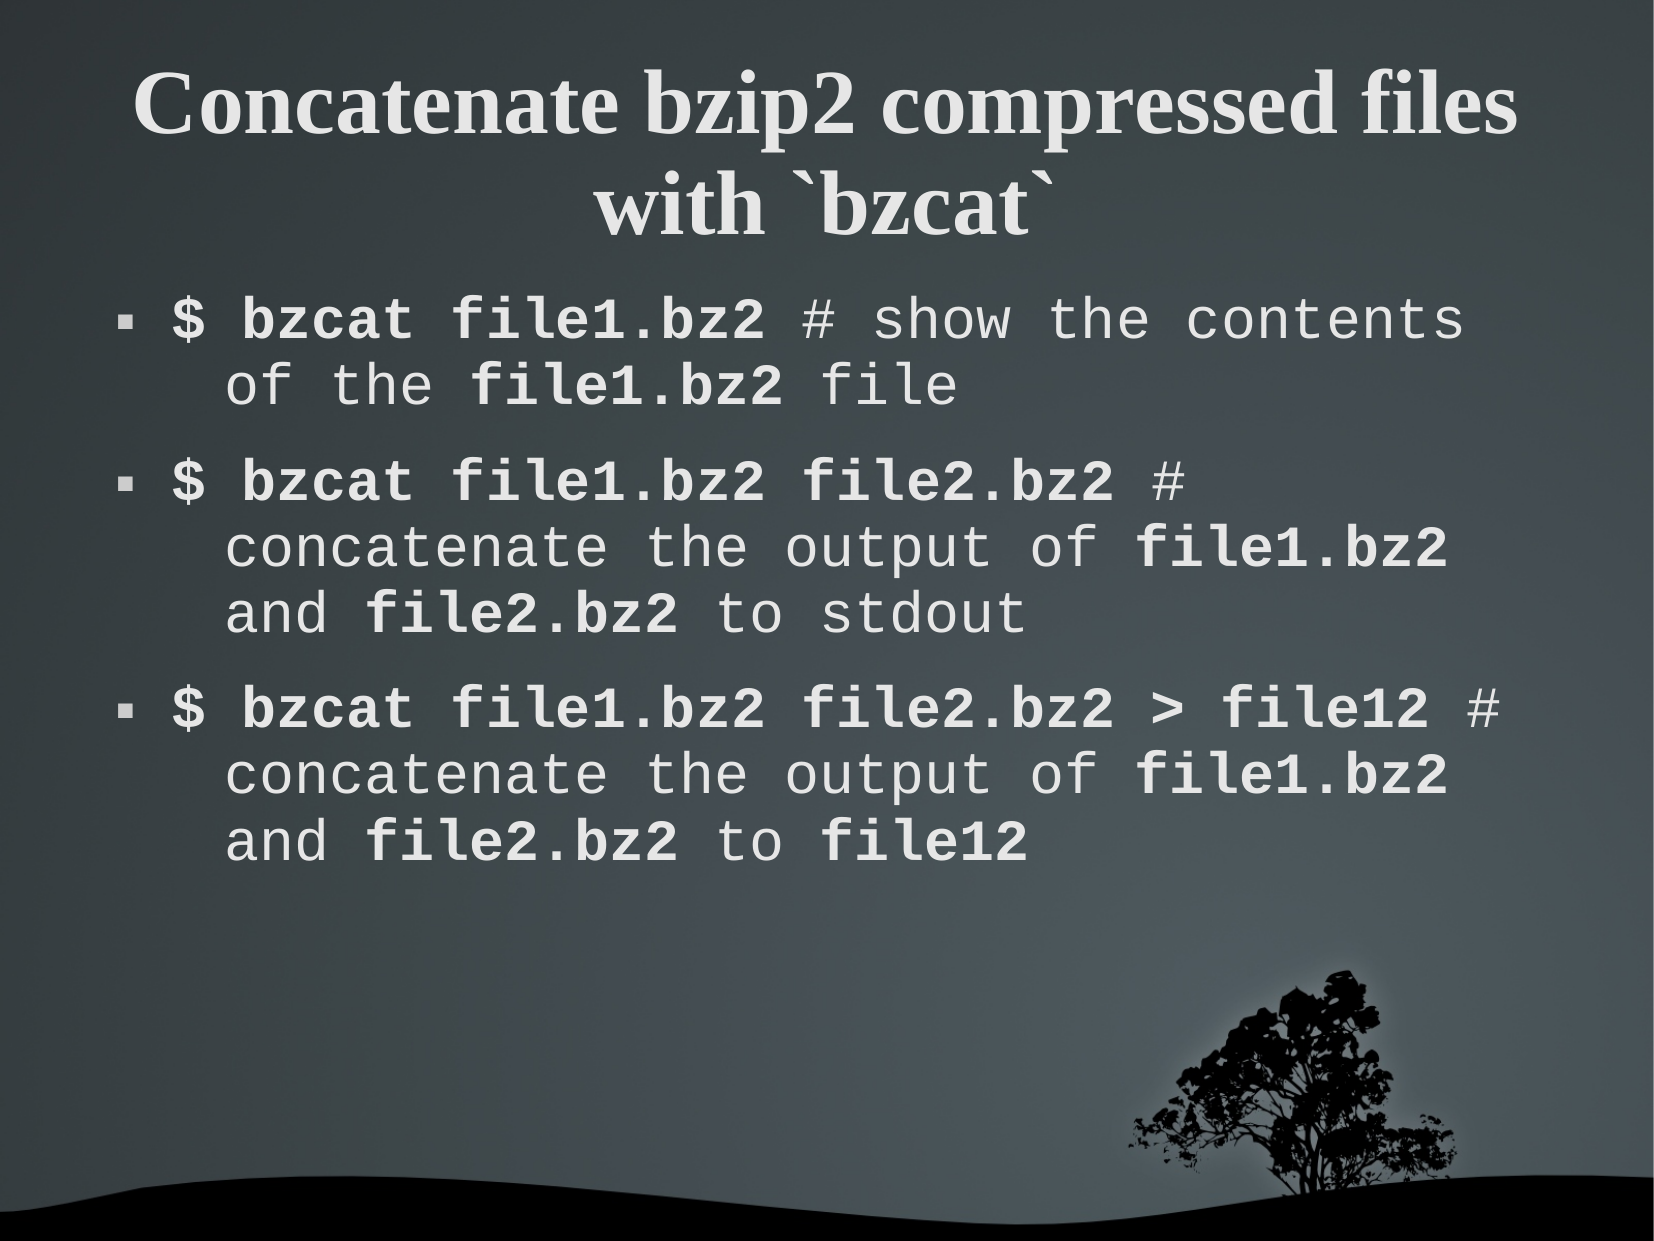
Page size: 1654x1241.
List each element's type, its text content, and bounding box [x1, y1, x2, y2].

picture [0, 0, 1654, 1241]
title Concatenate bzip2 compressed files with `bzcat` [82, 33, 1571, 273]
list $ bzcat file1.bz2 # show the contents of the file1.bz2 file $ bzcat file1.bz2 file2.bz2 # concatenate the output of file1.bz2 and file2.bz2 to stdout $ bzcat file1.bz2 file2.bz2 > file12 # concatenate the output of file1.bz2 and file2.bz2 to file12 [82, 290, 1571, 1186]
